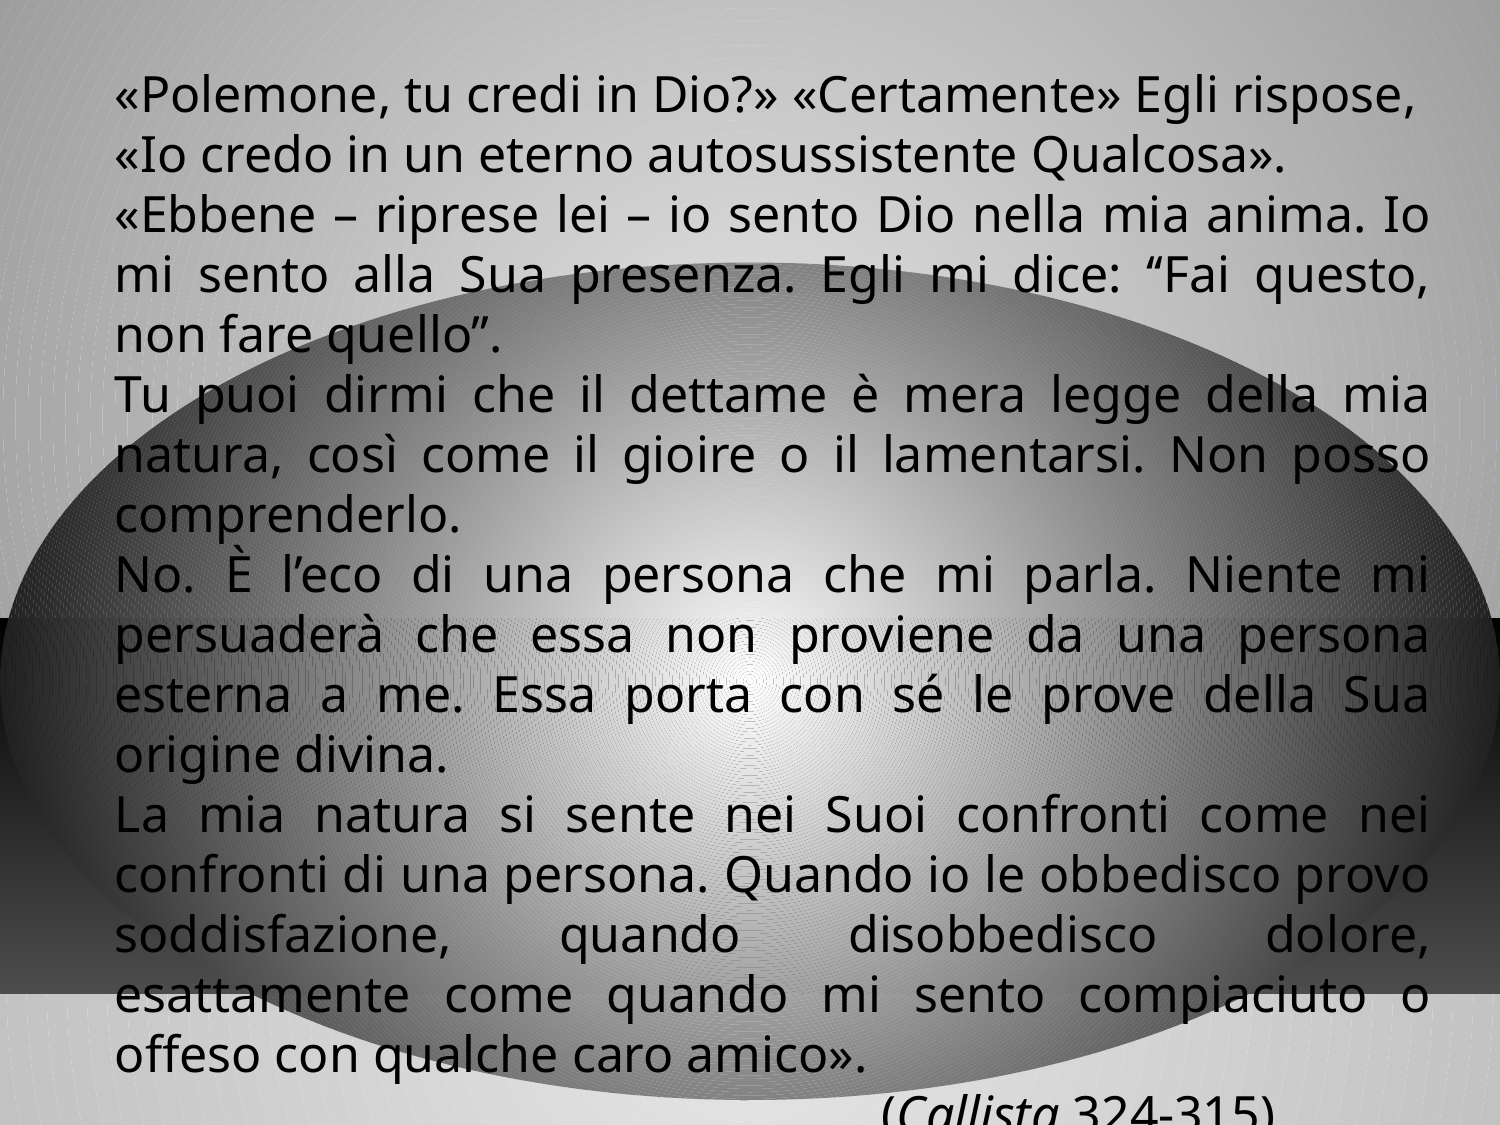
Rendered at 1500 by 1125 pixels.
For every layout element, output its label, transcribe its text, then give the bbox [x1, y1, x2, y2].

text_box «Polemone, tu credi in Dio?» «Certamente» Egli rispose, «Io credo in un eterno autosussistente Qualcosa». «Ebbene – riprese lei – io sento Dio nella mia anima. Io mi sento alla Sua presenza. Egli mi dice: ‘‘Fai questo, non fare quello’’. Tu puoi dirmi che il dettame è mera legge della mia natura, così come il gioire o il lamentarsi. Non posso comprenderlo. No. è l’eco di una persona che mi parla. Niente mi persuaderà che essa non proviene da una persona esterna a me. Essa porta con sé le prove della Sua origine divina. La mia natura si sente nei Suoi confronti come nei confronti di una persona. Quando io le obbedisco provo soddisfazione, quando disobbedisco dolore, esattamente come quando mi sento compiaciuto o offeso con qualche caro amico». (Callista 324-315) [99, 54, 1447, 1100]
